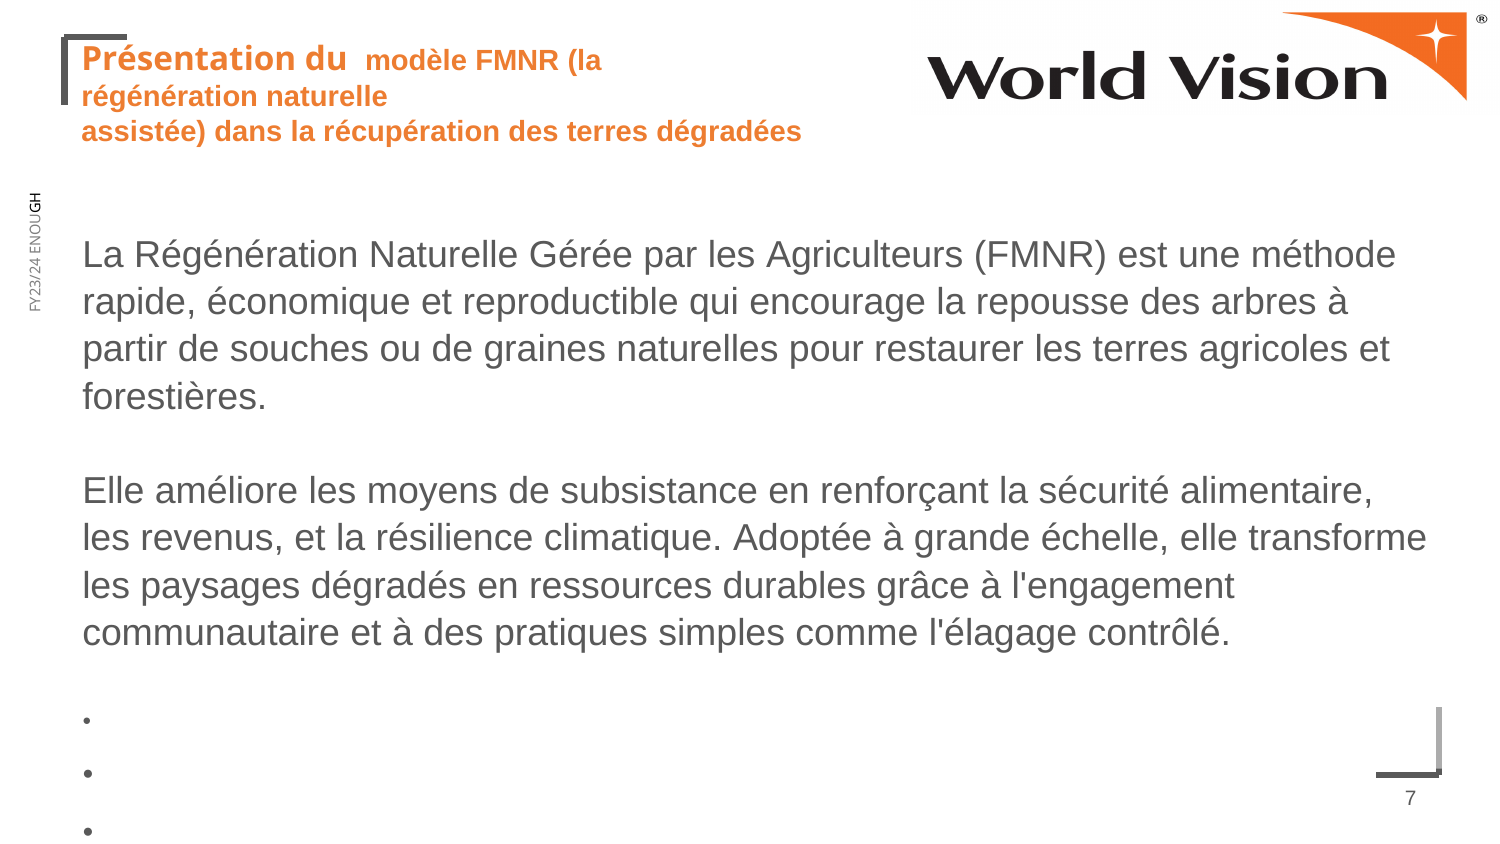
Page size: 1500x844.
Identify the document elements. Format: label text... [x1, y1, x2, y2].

title Présentation du modèle FMNR (la régénération naturelle assistée) dans la récupération des terres dégradées [66, 22, 932, 168]
picture [911, 0, 1500, 115]
text_box [1389, 764, 1480, 830]
text_box FY23/24 ENOUGH [25, 66, 44, 313]
list La Régénération Naturelle Gérée par les Agriculteurs (FMNR) est une méthode rapide, économique et reproductible qui encourage la repousse des arbres à partir de souches ou de graines naturelles pour restaurer les terres agricoles et forestières. Elle améliore les moyens de subsistance en renforçant la sécurité alimentaire, les revenus, et la résilience climatique. Adoptée à grande échelle, elle transforme les paysages dégradés en ressources durables grâce à l'engagement communautaire et à des pratiques simples comme l'élagage contrôlé. [29, 212, 1446, 769]
